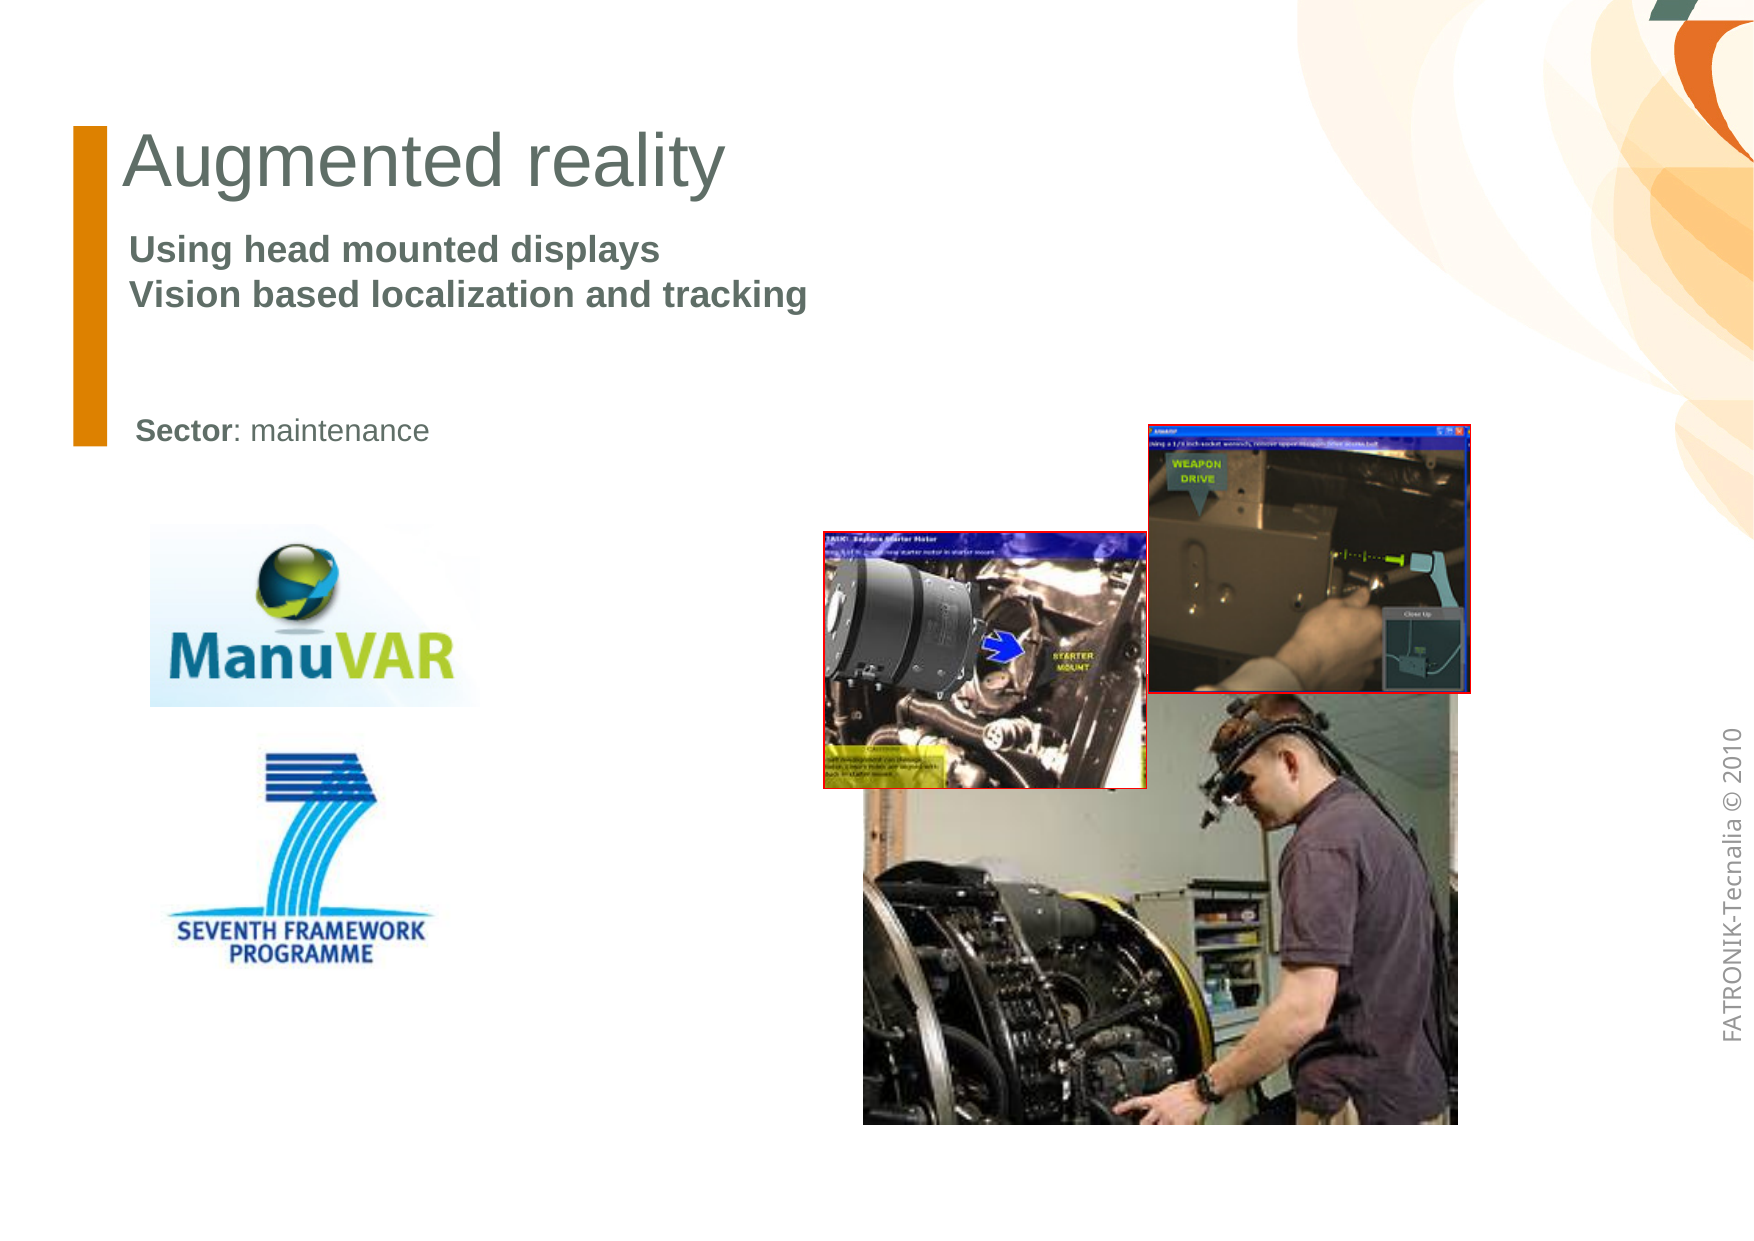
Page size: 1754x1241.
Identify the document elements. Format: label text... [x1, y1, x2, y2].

text_box [73, 126, 108, 447]
text_box Augmented reality [107, 103, 1751, 209]
text_box Using head mounted displays Vision based localization and tracking [113, 217, 1432, 369]
picture [1149, 425, 1470, 693]
picture [863, 674, 1458, 1126]
text_box Sector: maintenance [111, 403, 1430, 494]
picture [825, 532, 1146, 788]
picture [150, 712, 451, 1013]
picture [1297, 0, 1754, 548]
picture [150, 524, 480, 707]
